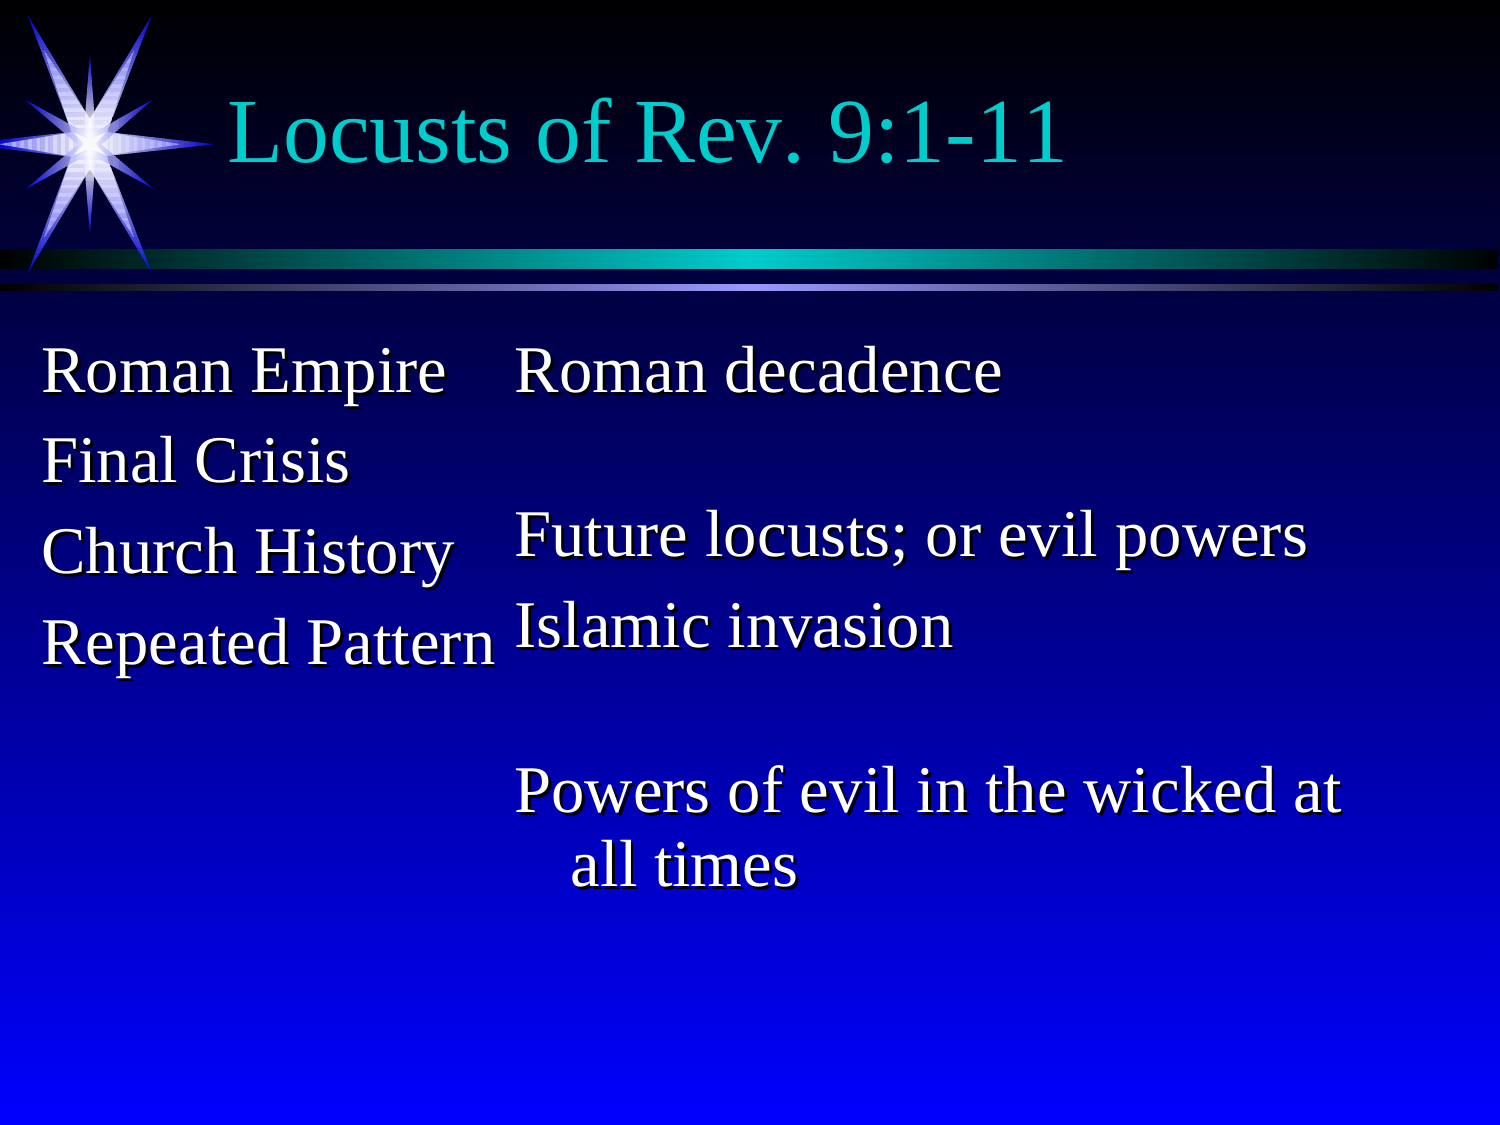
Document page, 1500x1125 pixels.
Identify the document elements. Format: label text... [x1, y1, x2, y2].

title Locusts of Rev. 9:1-11 [212, 37, 1474, 225]
list Roman decadence Future locusts; or evil powers Islamic invasion Powers of evil in the wicked at all times [514, 324, 1388, 909]
list Roman Empire Final Crisis Church History Repeated Pattern [26, 324, 514, 1001]
